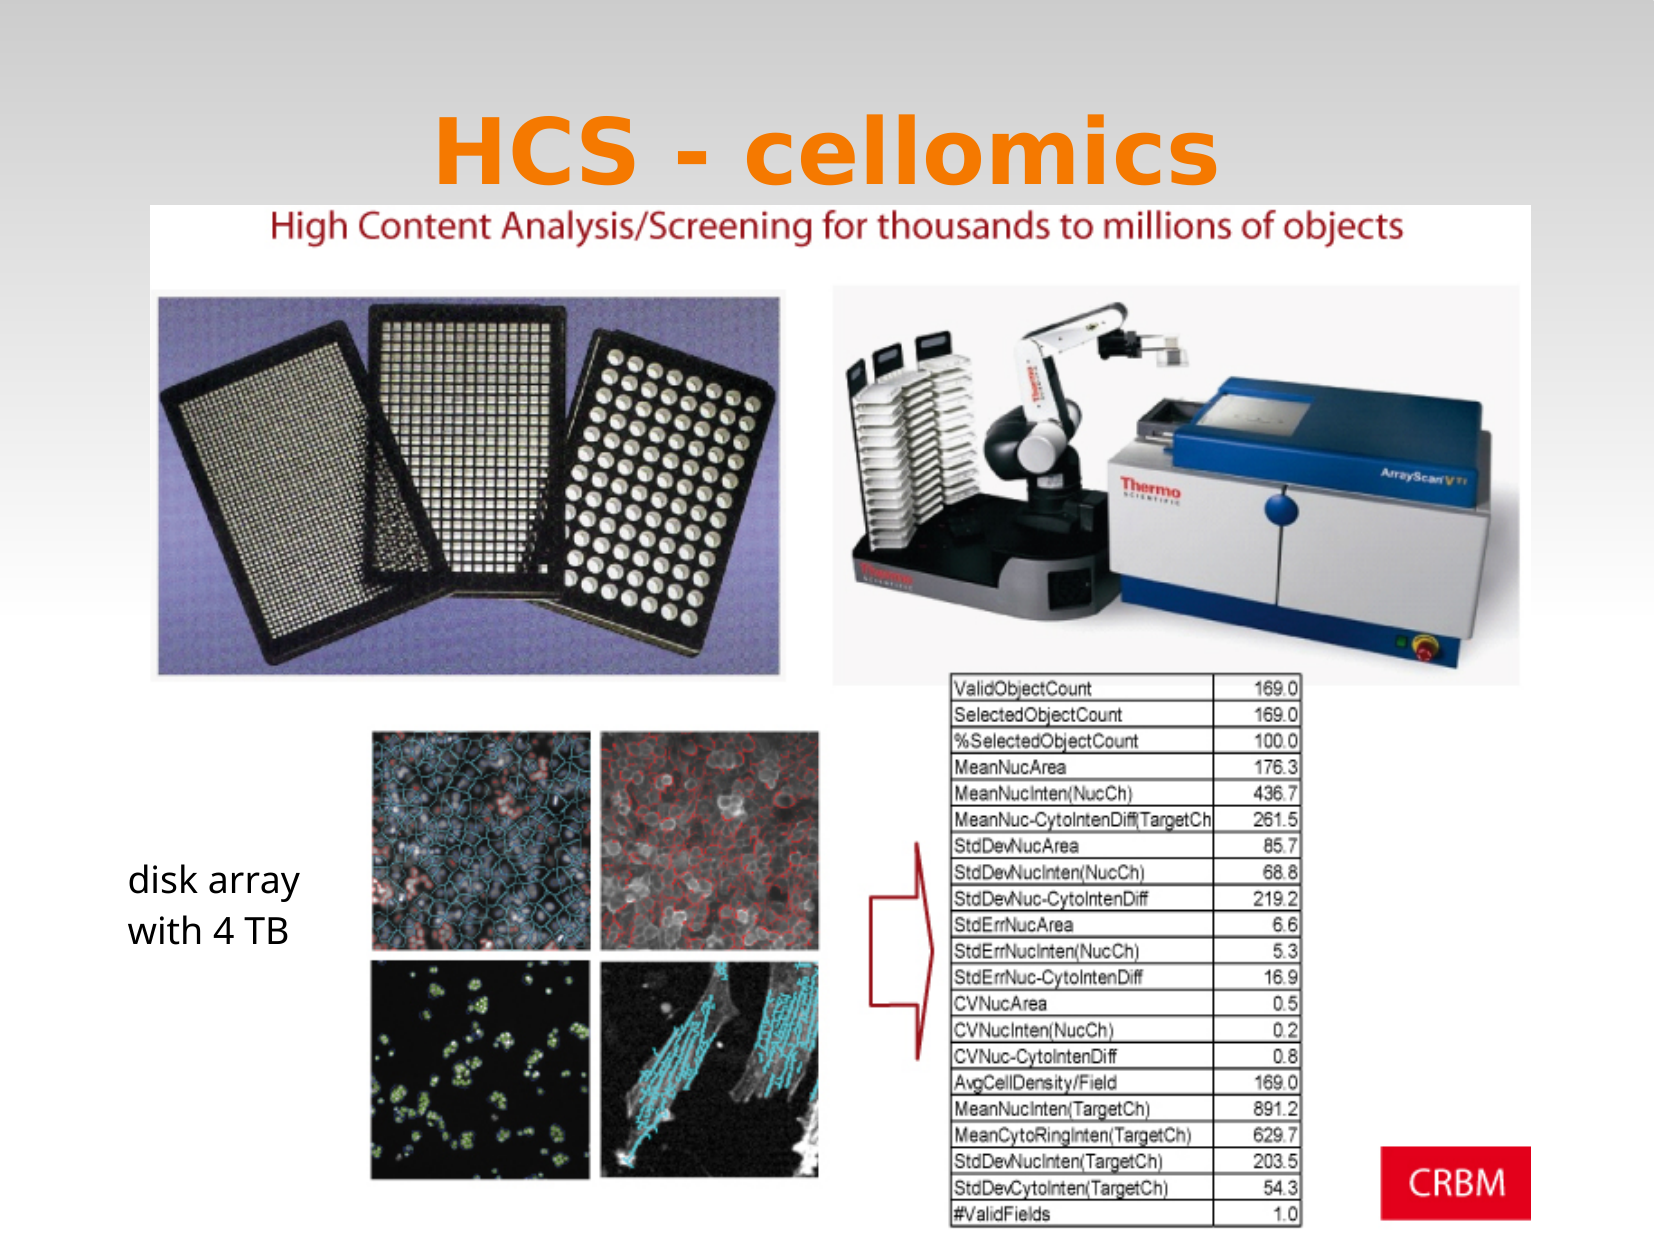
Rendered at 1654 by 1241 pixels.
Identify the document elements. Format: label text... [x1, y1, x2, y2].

text_box disk array with 4 TB [112, 846, 376, 1006]
title HCS - cellomics [82, 49, 1571, 257]
picture [150, 205, 1531, 1231]
